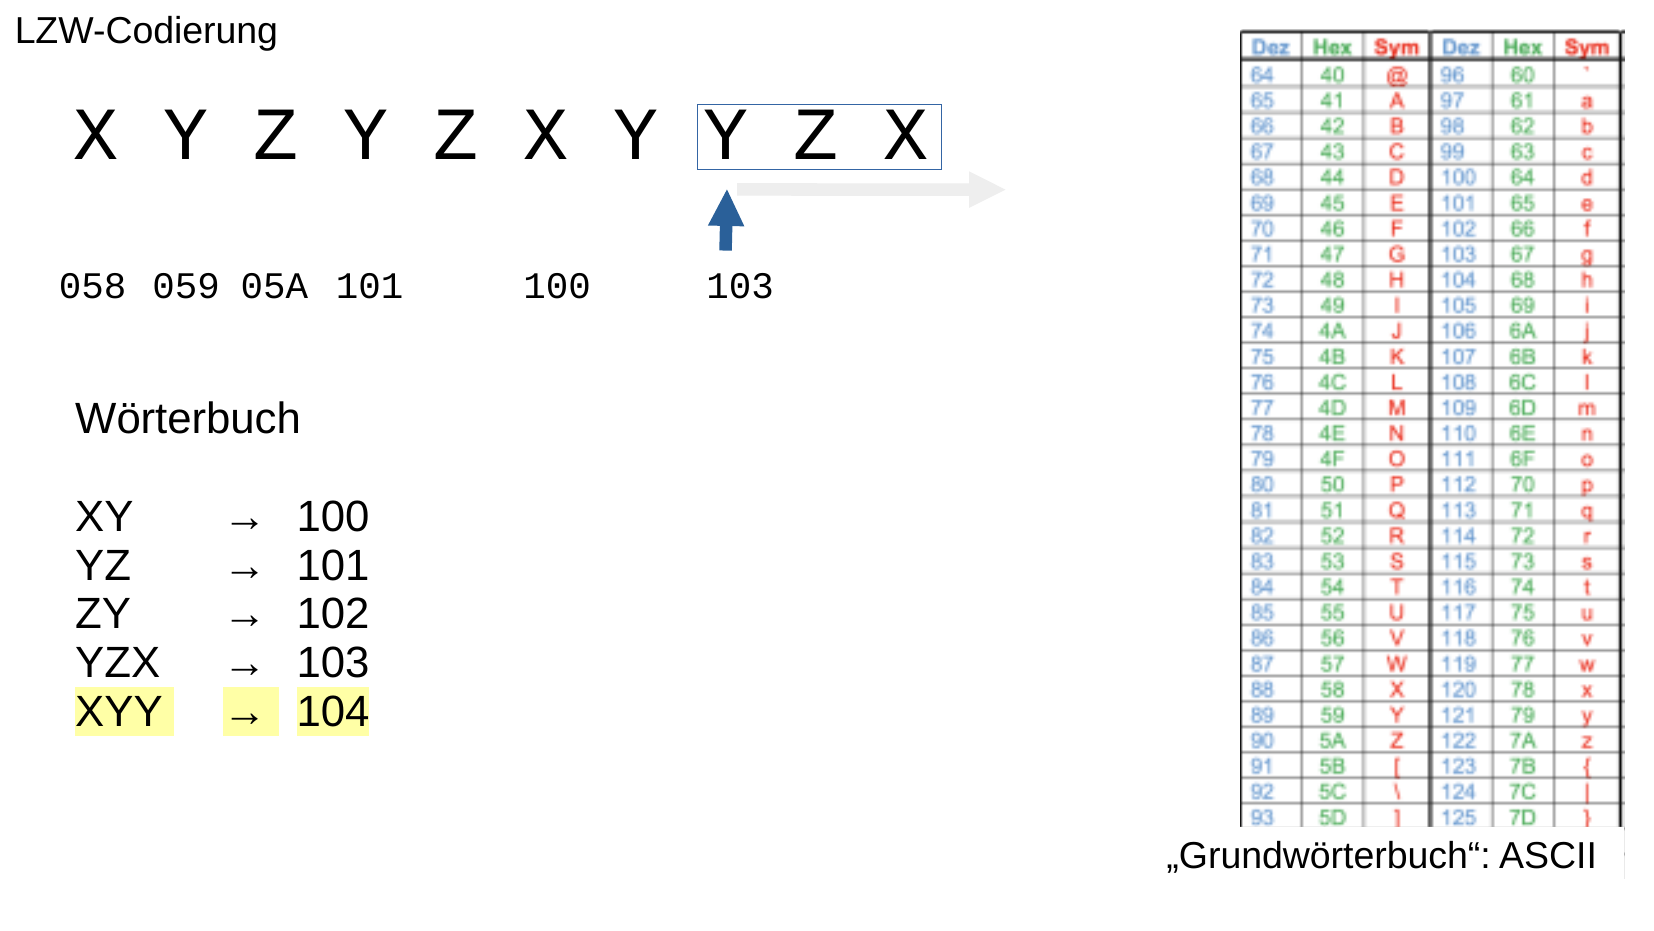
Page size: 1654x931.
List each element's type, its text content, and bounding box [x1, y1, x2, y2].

text_box X Y Z Y Z X Y Y Z X [59, 89, 975, 190]
text_box 103 [691, 260, 796, 318]
text_box 05A [225, 260, 321, 318]
text_box 101 [321, 260, 425, 318]
picture [1240, 29, 1625, 826]
text_box LZW-Codierung [0, 2, 1241, 60]
text_box 059 [148, 259, 242, 318]
text_box 100 [508, 260, 613, 318]
text_box 058 [44, 259, 148, 318]
text_box „Grundwörterbuch“: ASCII [1151, 826, 1625, 886]
text_box Wörterbuch XY → 100 YZ → 101 ZY → 102 YZX → 103 XYY → 104 [60, 387, 465, 744]
